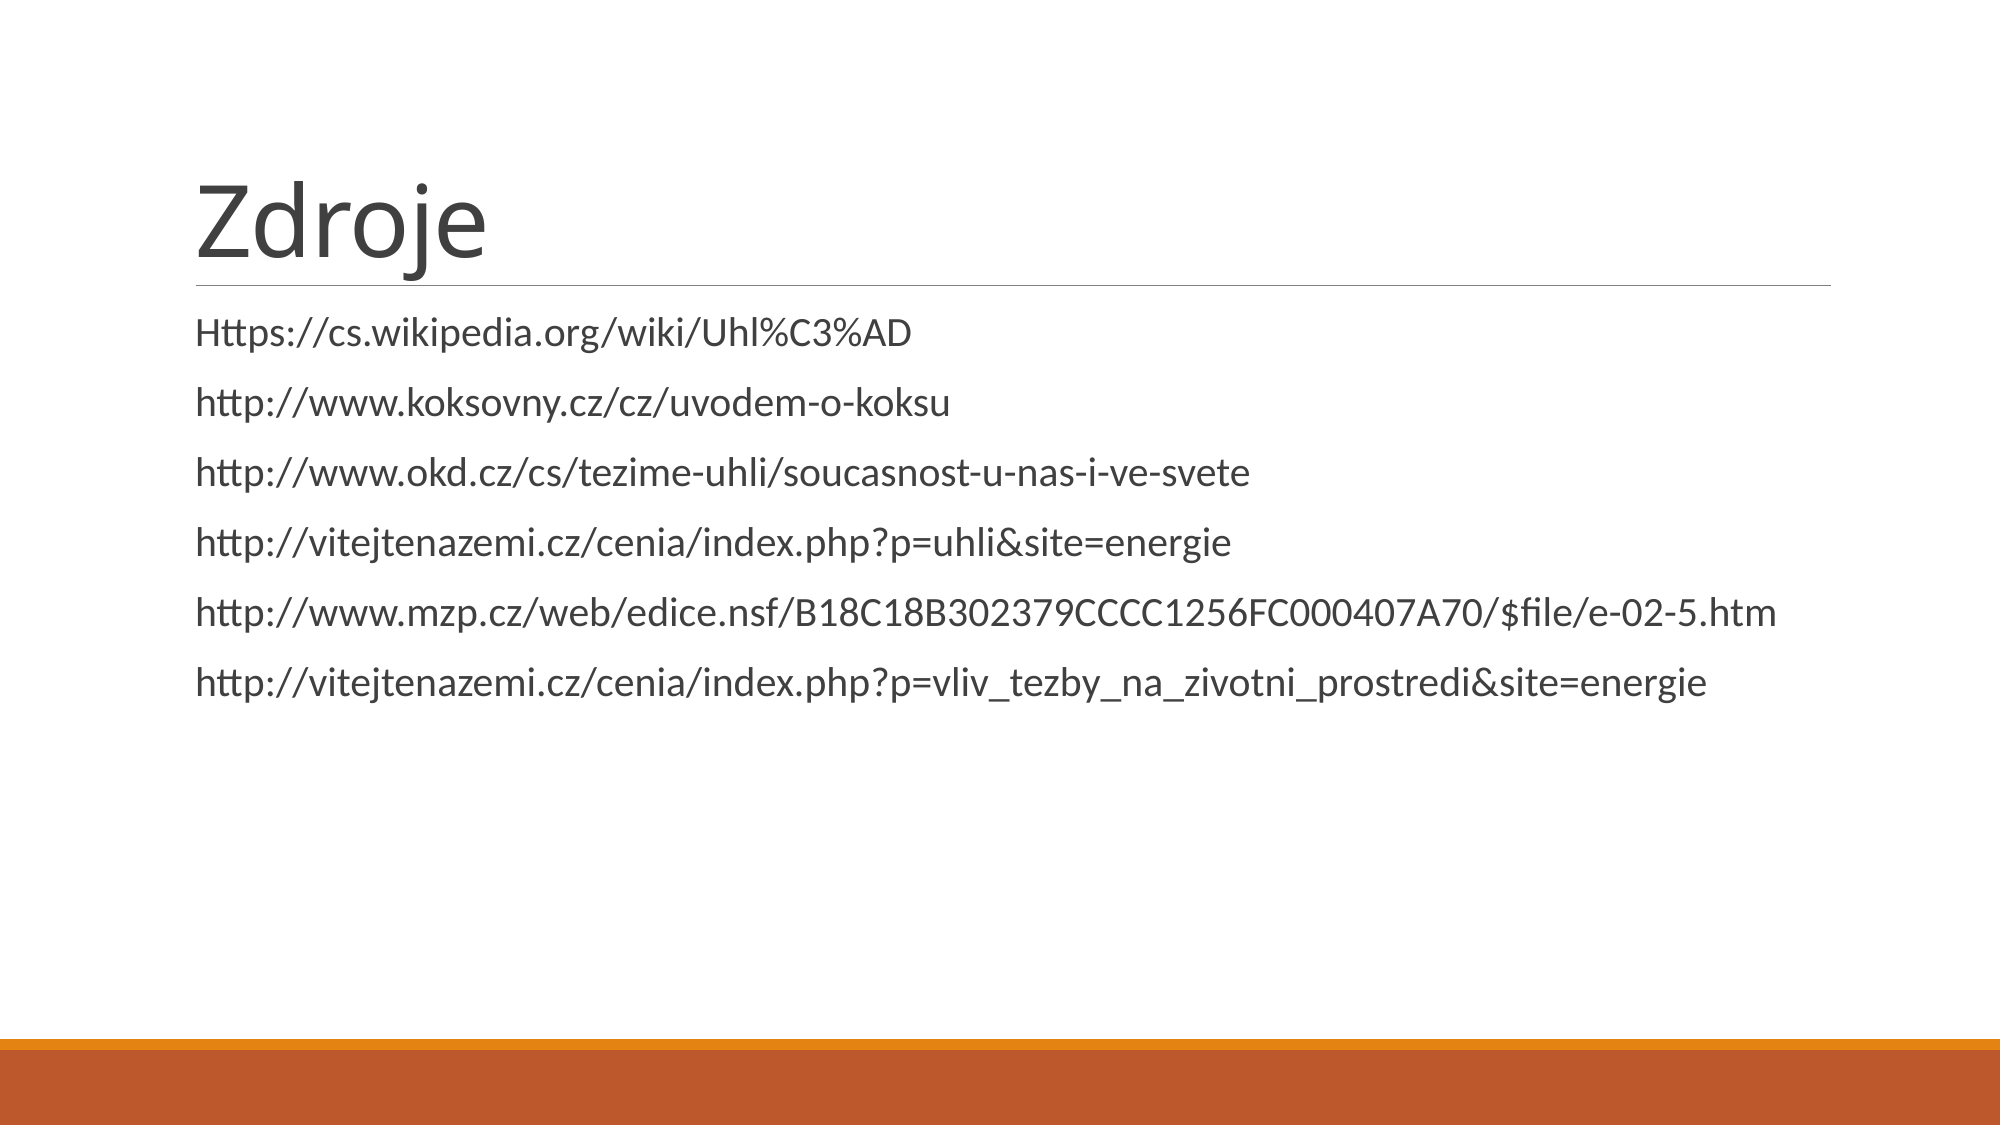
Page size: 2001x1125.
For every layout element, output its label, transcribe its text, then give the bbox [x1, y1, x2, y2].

title Zdroje [180, 47, 1831, 286]
list Https://cs.wikipedia.org/wiki/Uhl%C3%AD http://www.koksovny.cz/cz/uvodem-o-koksu http://www.okd.cz/cs/tezime-uhli/soucasnost-u-nas-i-ve-svete http://vitejtenazemi.cz/cenia/index.php?p=uhli&site=energie http://www.mzp.cz/web/edice.nsf/B18C18B302379CCCC1256FC000407A70/$file/e-02-5.htm http://vitejtenazemi.cz/cenia/index.php?p=vliv_tezby_na_zivotni_prostredi&site=energie [180, 302, 1831, 963]
